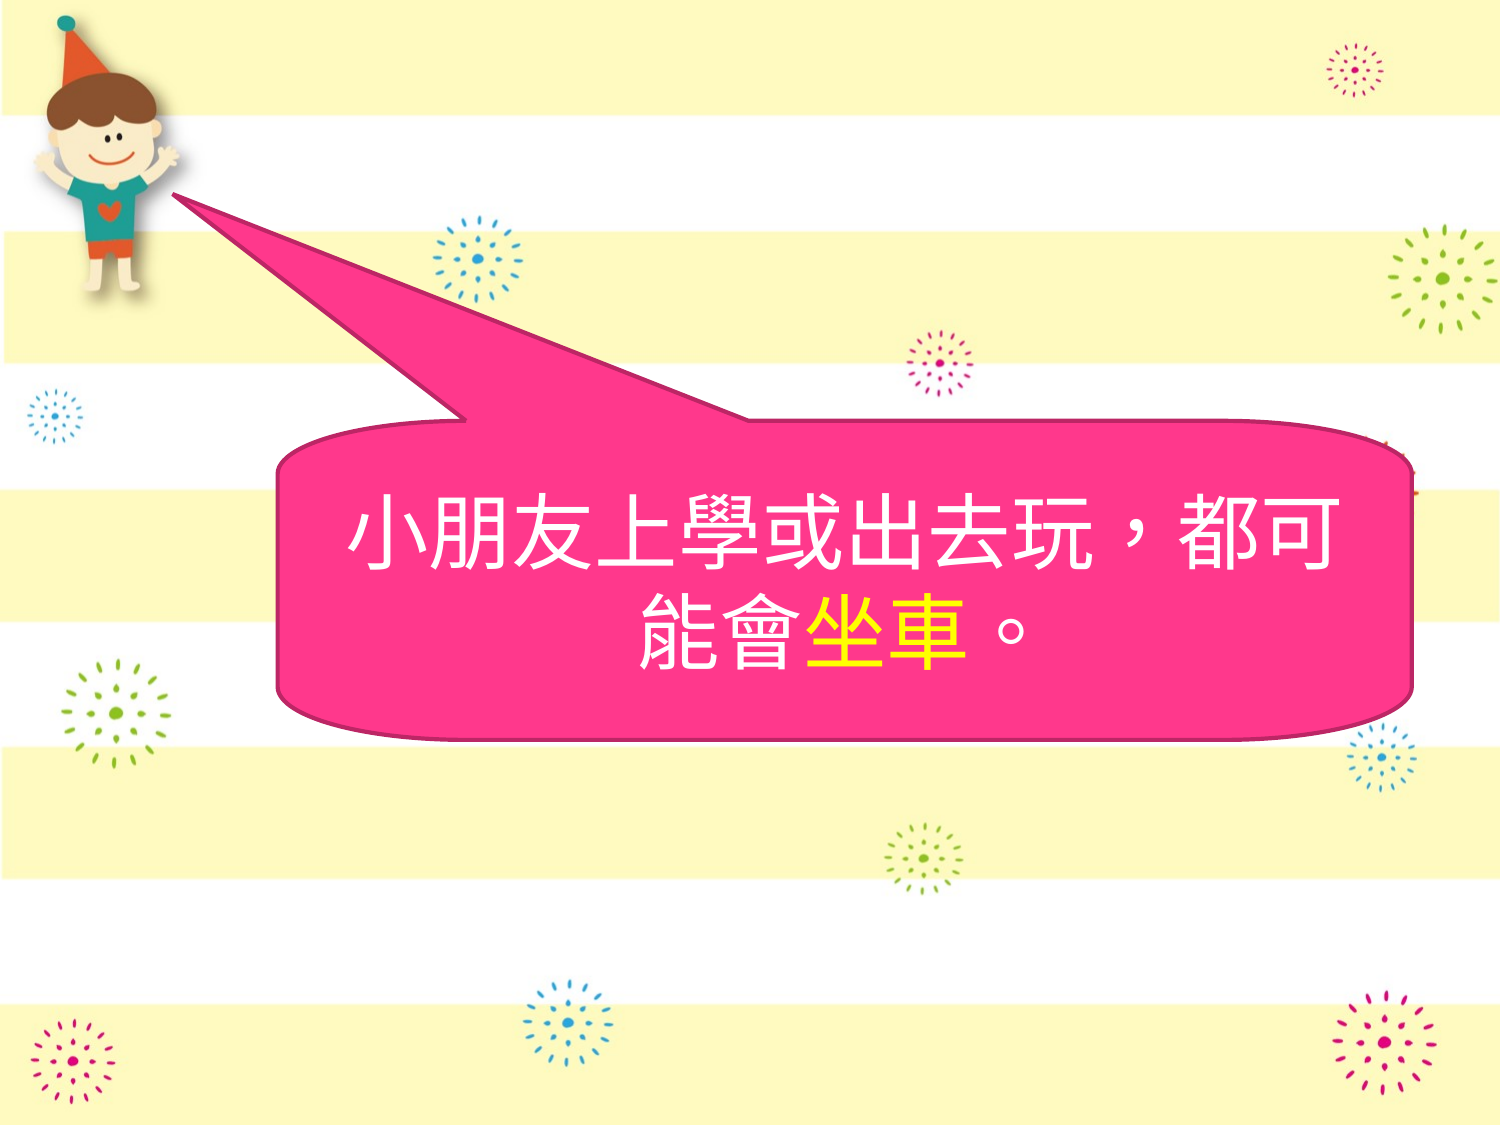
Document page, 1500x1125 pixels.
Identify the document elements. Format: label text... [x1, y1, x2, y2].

text_box 小朋友上學或出去玩，都可能會坐車。 [172, 194, 1412, 740]
picture [0, 0, 1500, 1125]
